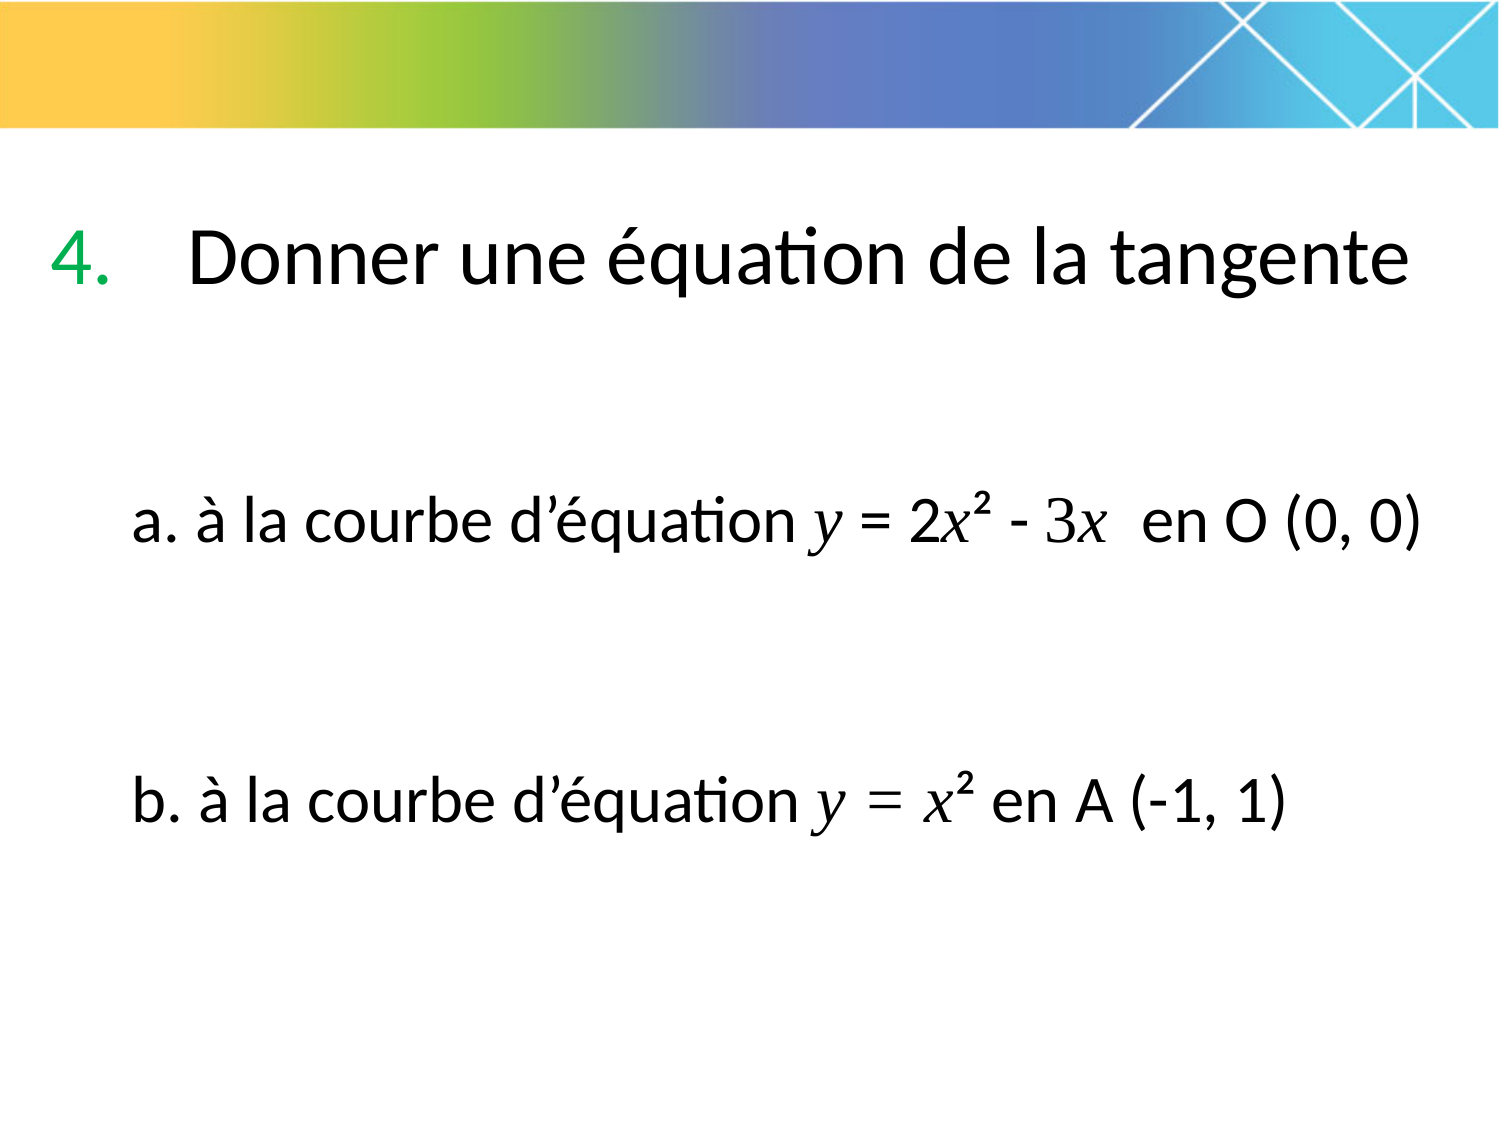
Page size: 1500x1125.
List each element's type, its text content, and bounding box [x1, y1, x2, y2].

text_box a. à la courbe d’équation y = 2x² - 3x en O (0, 0) b. à la courbe d’équation y = x² en A (-1, 1) [117, 468, 1453, 844]
picture [0, 0, 1500, 130]
text_box Donner une équation de la tangente [35, 163, 1500, 338]
